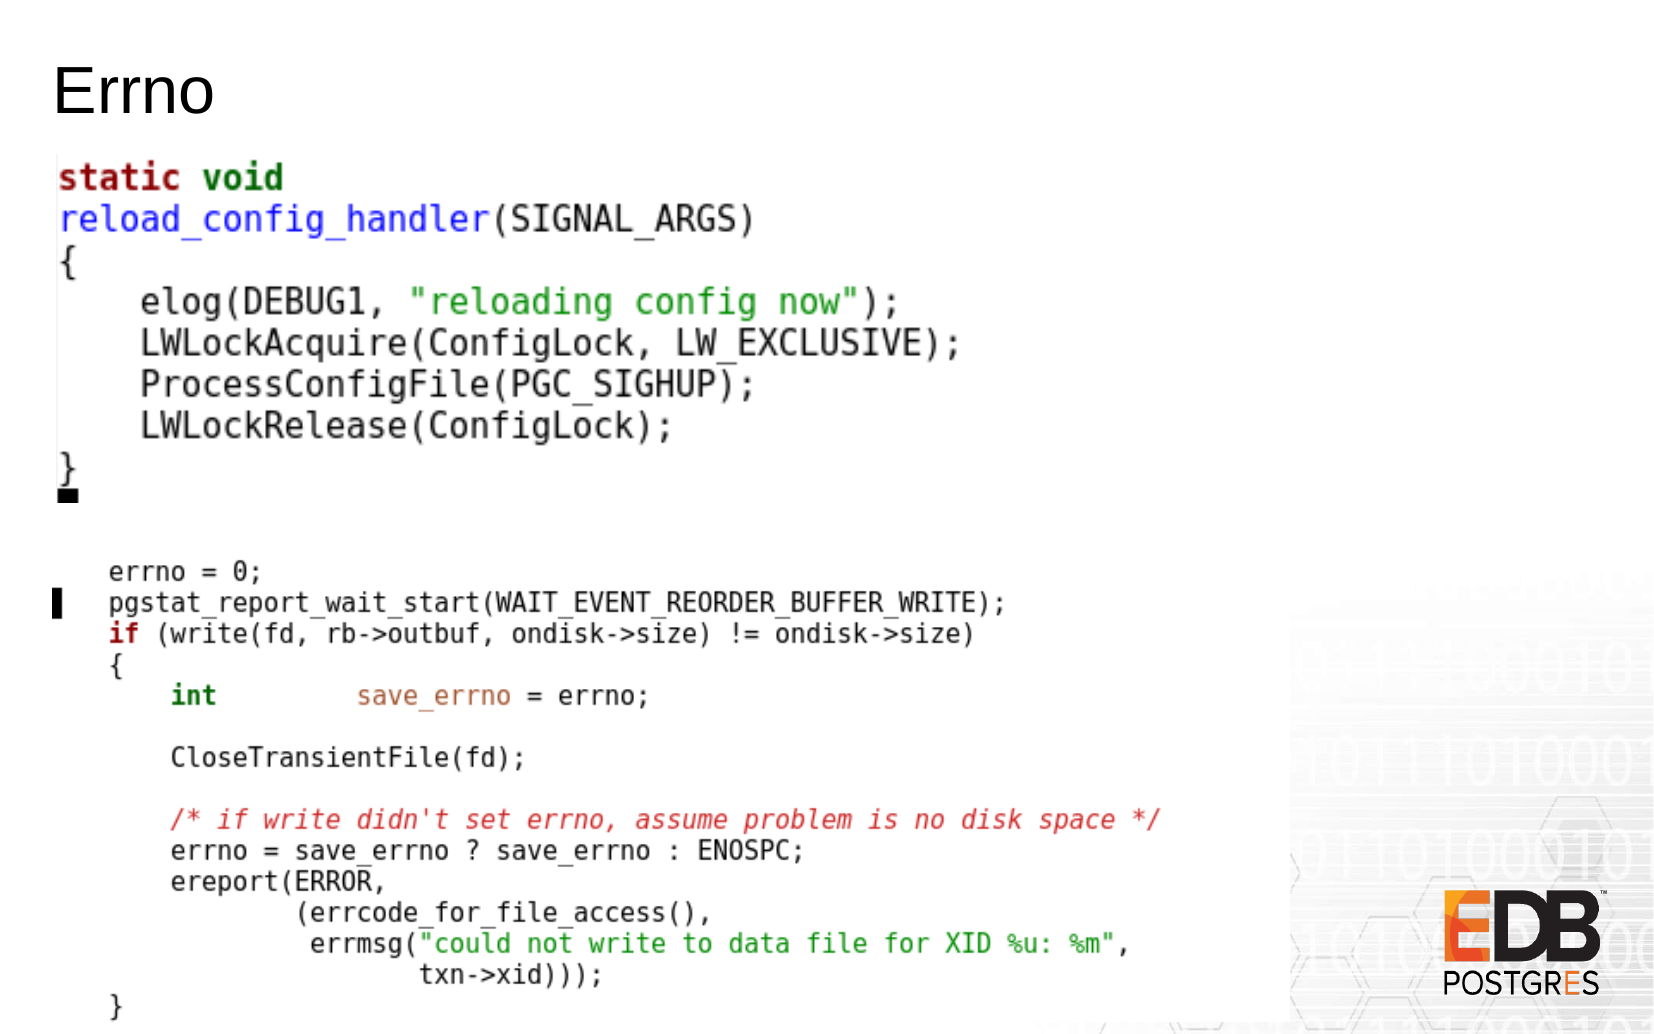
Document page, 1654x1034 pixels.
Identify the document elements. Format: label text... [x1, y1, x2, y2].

picture [0, 0, 1654, 1034]
title Errno [52, 52, 1318, 128]
